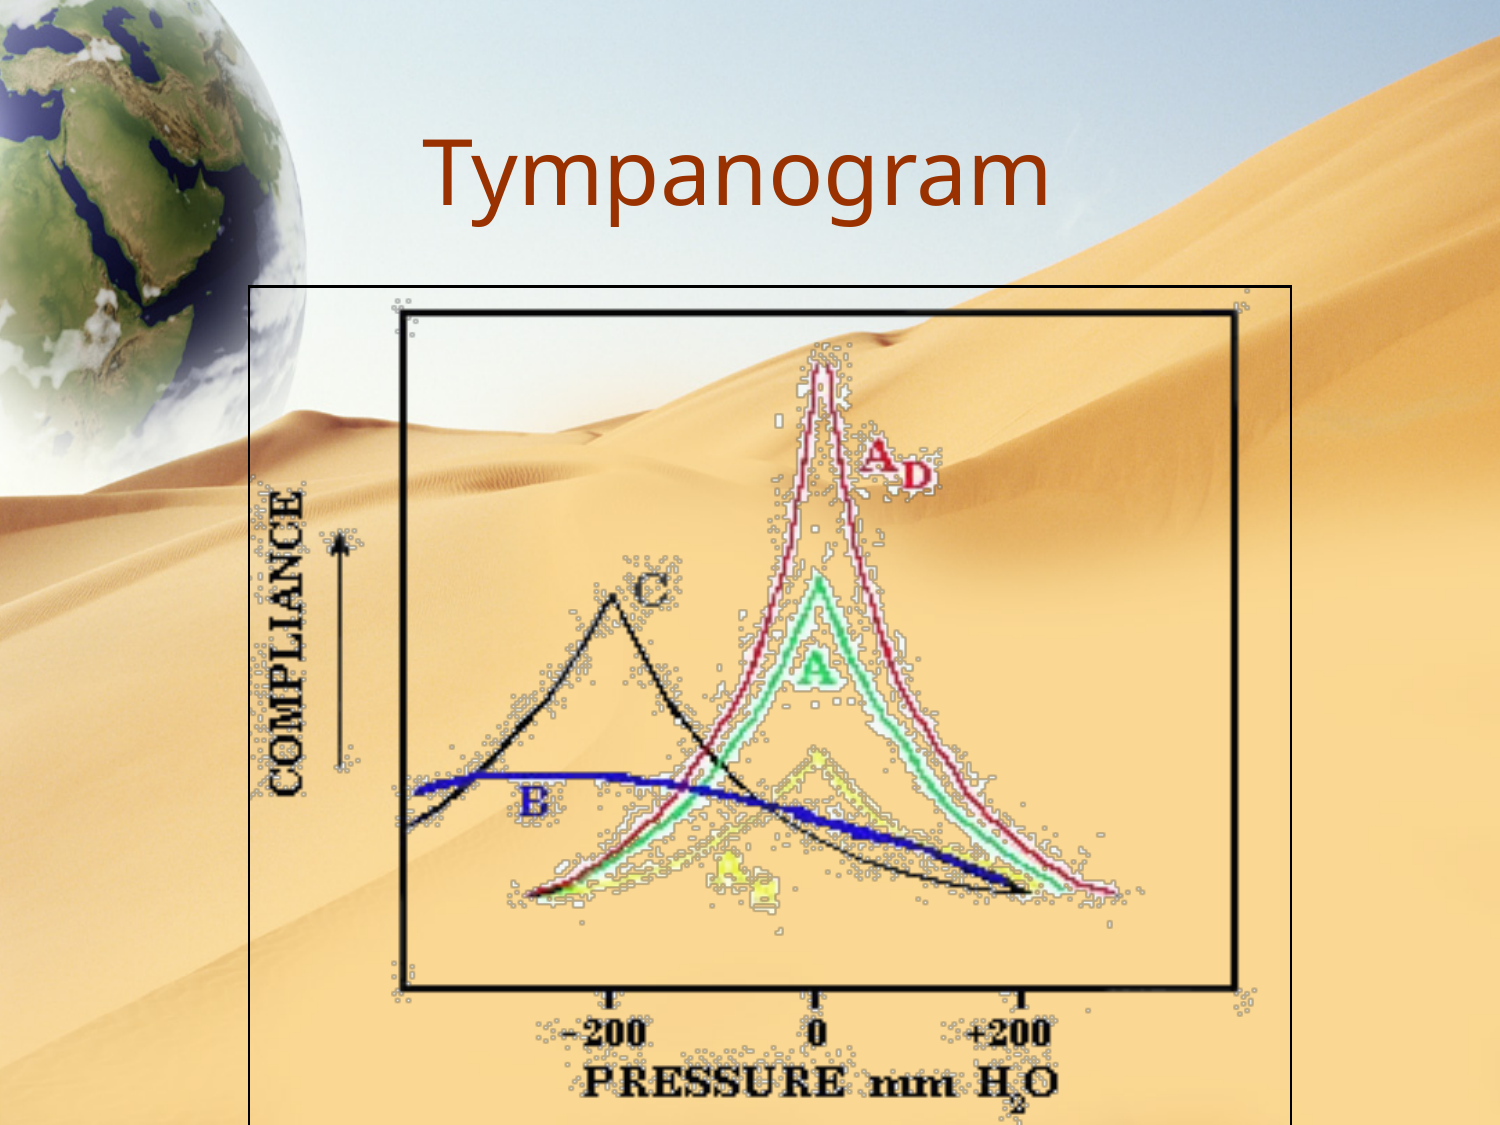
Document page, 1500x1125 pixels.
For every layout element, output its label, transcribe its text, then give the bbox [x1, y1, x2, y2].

text_box Tympanogram [112, 99, 1388, 288]
picture [0, 0, 1500, 1125]
picture [249, 287, 1290, 1125]
